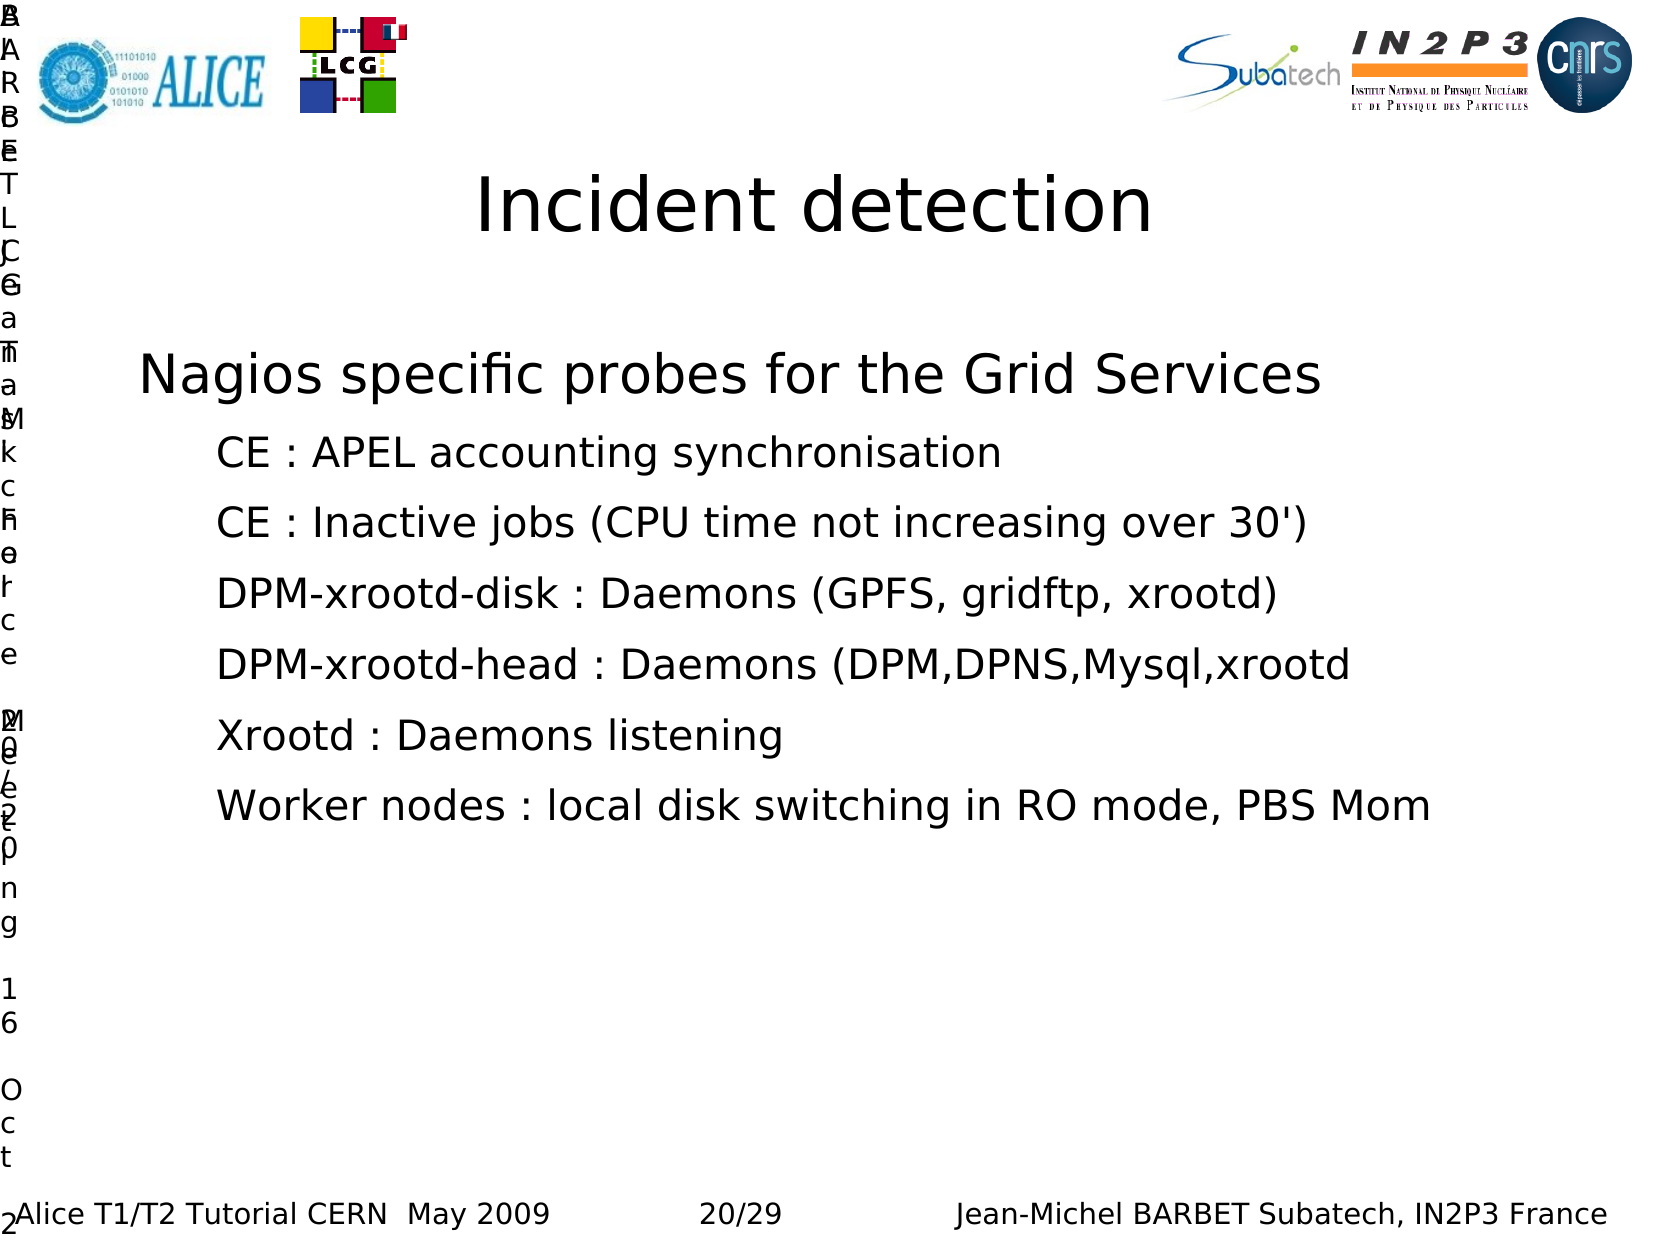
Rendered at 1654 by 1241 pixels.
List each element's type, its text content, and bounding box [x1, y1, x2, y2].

picture [1350, 21, 1528, 102]
title Incident detection [121, 102, 1534, 310]
picture [37, 37, 276, 127]
picture [1162, 34, 1340, 102]
list Nagios specific probes for the Grid Services CE : APEL accounting synchronisation CE : Inactive jobs (CPU time not increasing over 30') DPM-xrootd-disk : Daemons (GPFS, gridftp, xrootd) DPM-xrootd-head : Daemons (DPM,DPNS,Mysql,xrootd Xrootd : Daemons listening Worker nodes : local disk switching in RO mode, PBS Mom [121, 344, 1534, 938]
picture [1537, 17, 1632, 113]
picture [300, 17, 409, 102]
